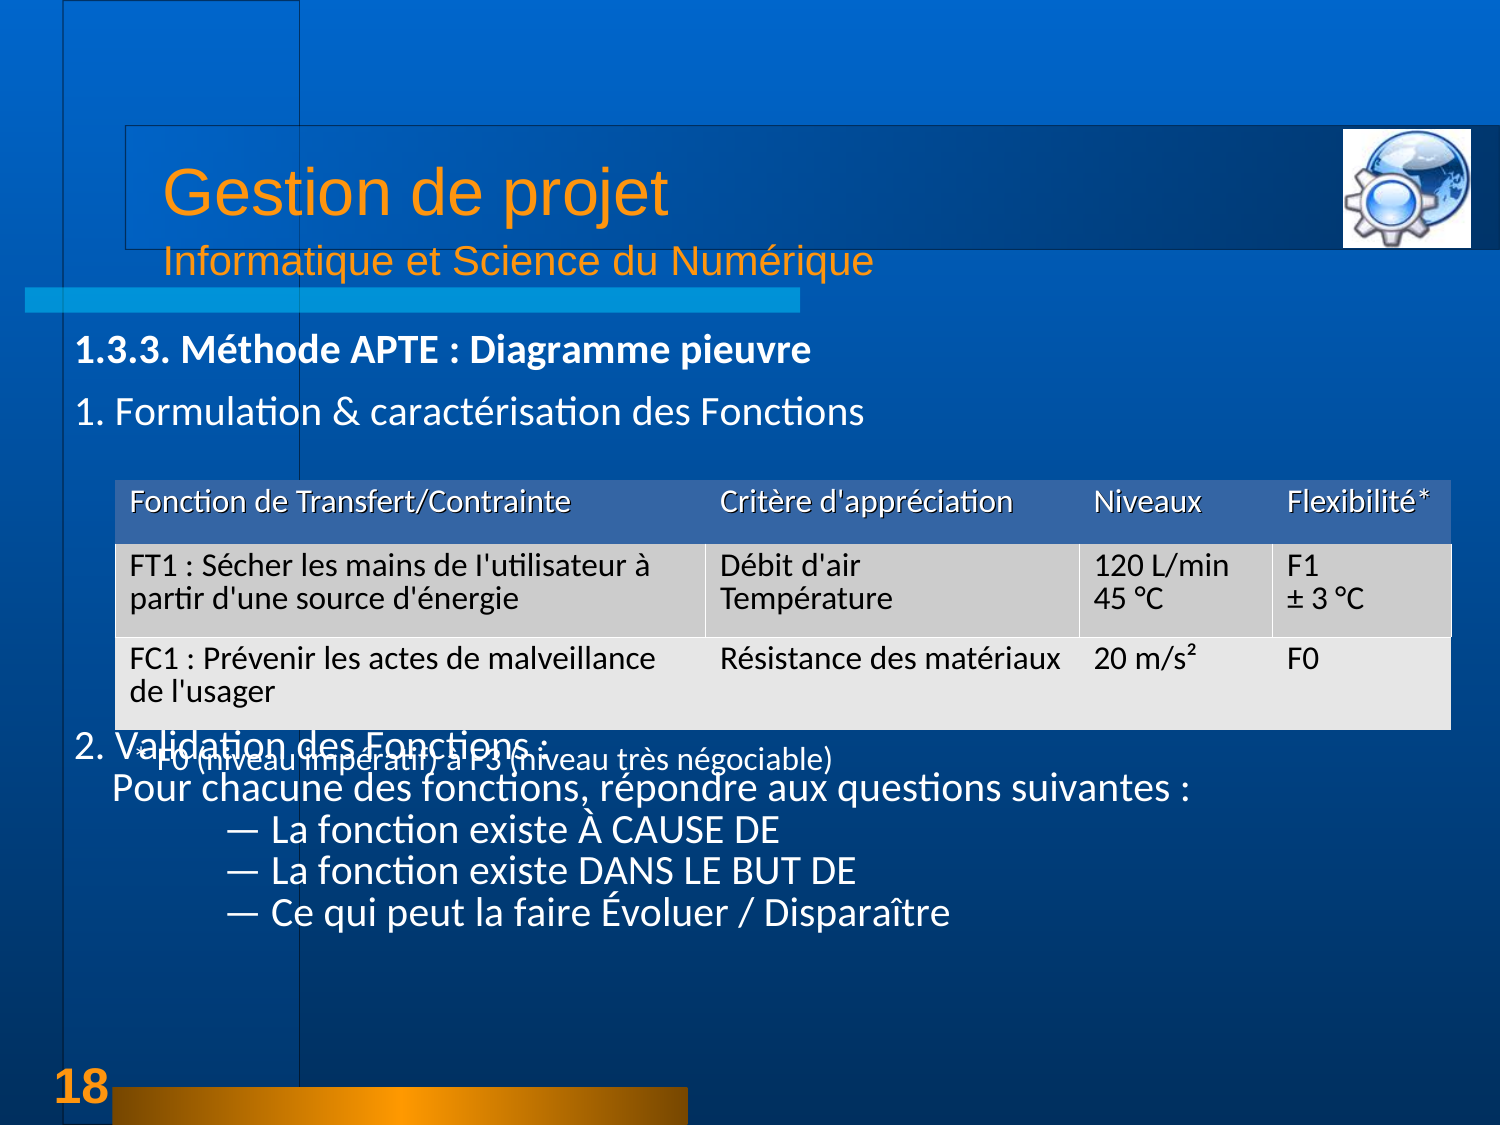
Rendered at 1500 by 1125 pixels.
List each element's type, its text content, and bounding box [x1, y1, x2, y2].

table_header Flexibilité* [1272, 480, 1451, 544]
text_box * F0 (niveau impératif) à F3 (niveau très négociable) [118, 738, 1152, 794]
text_box 1.3.3. Méthode APTE : Diagramme pieuvre 1. Formulation & caractérisation des Fonctions 2. Validation des Fonctions : Pour chacune des fonctions, répondre aux questions suivantes : — La fonction existe À CAUSE DE — La fonction existe DANS LE BUT DE — Ce qui peut la faire Évoluer / Disparaître [59, 324, 1477, 1079]
table_header Niveaux [1079, 480, 1272, 544]
table_cell Résistance des matériaux [705, 638, 1079, 730]
table_header Fonction de Transfert/Contrainte [115, 480, 705, 544]
table_cell Débit d'air Température [706, 544, 1079, 637]
table_cell F1 ± 3 °C [1273, 544, 1451, 637]
table_cell 20 m/s² [1079, 638, 1272, 730]
table_cell F0 [1272, 638, 1451, 730]
table_cell 120 L/min 45 °C [1080, 544, 1272, 637]
table_header Critère d'appréciation [705, 480, 1079, 544]
table_cell FT1 : Sécher les mains de I'utilisateur à partir d'une source d'énergie [116, 544, 705, 637]
picture [1343, 129, 1471, 248]
table_cell FC1 : Prévenir les actes de malveillance de l'usager [115, 638, 705, 730]
